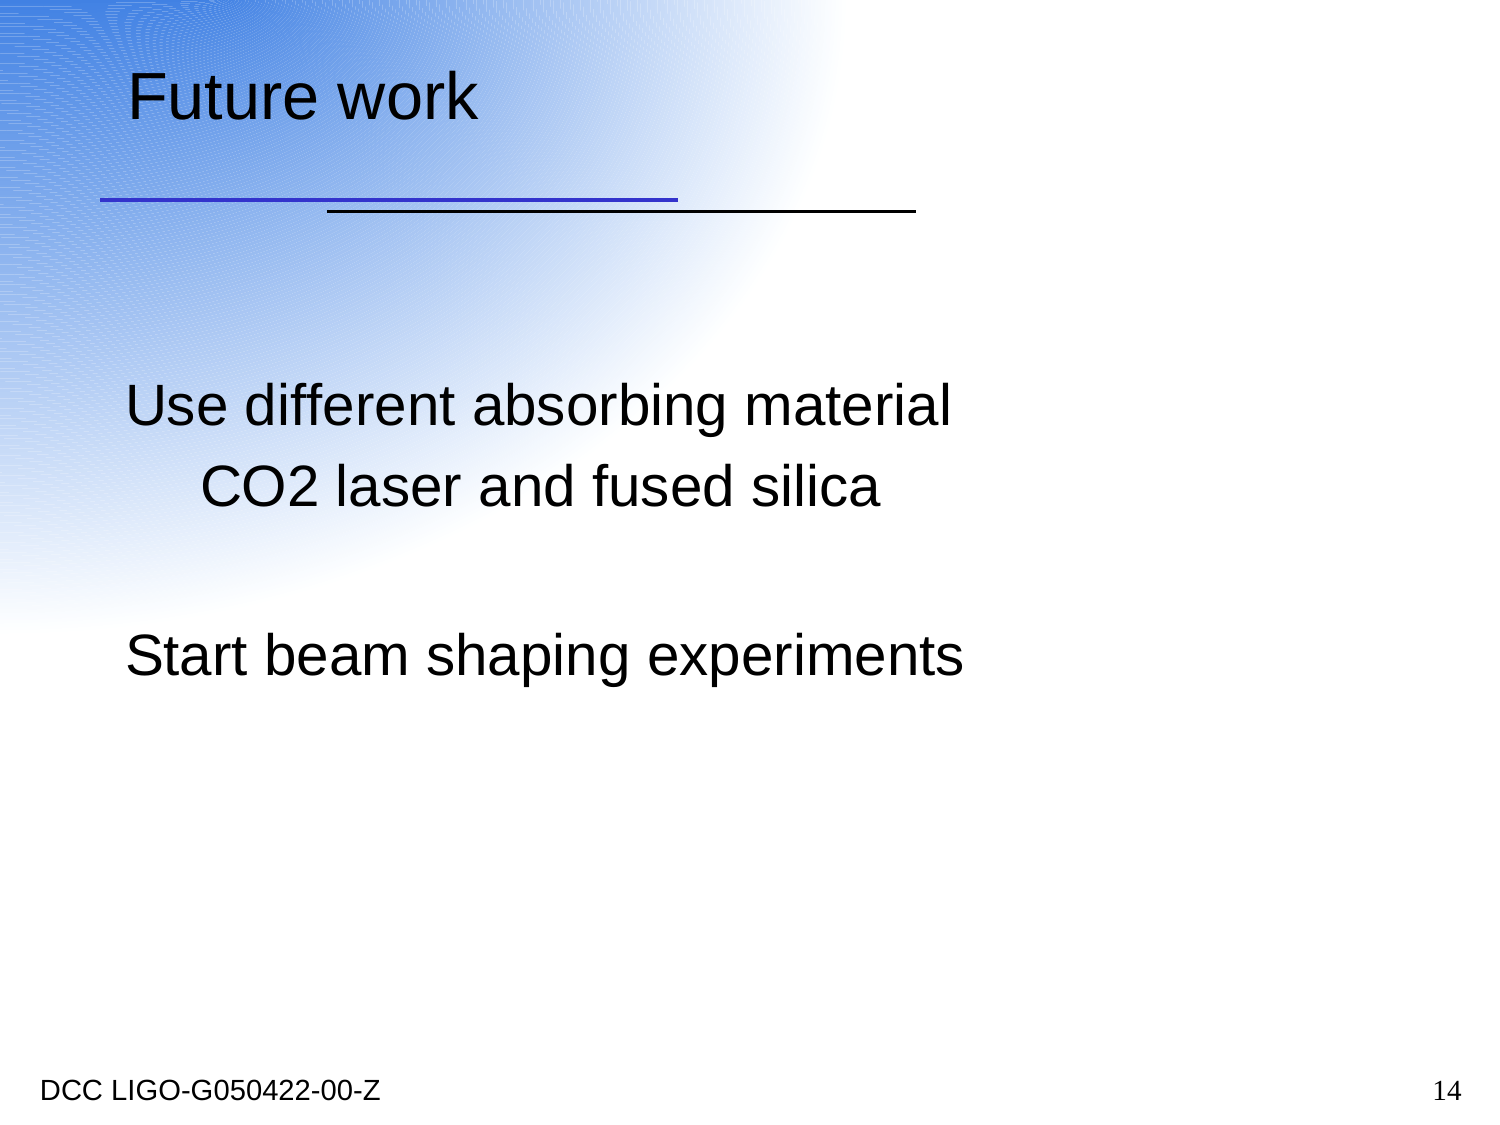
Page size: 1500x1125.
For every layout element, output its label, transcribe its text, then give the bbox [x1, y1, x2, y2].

list Use different absorbing material CO2 laser and fused silica Start beam shaping experiments [110, 359, 1242, 947]
title Future work [112, 24, 1388, 163]
